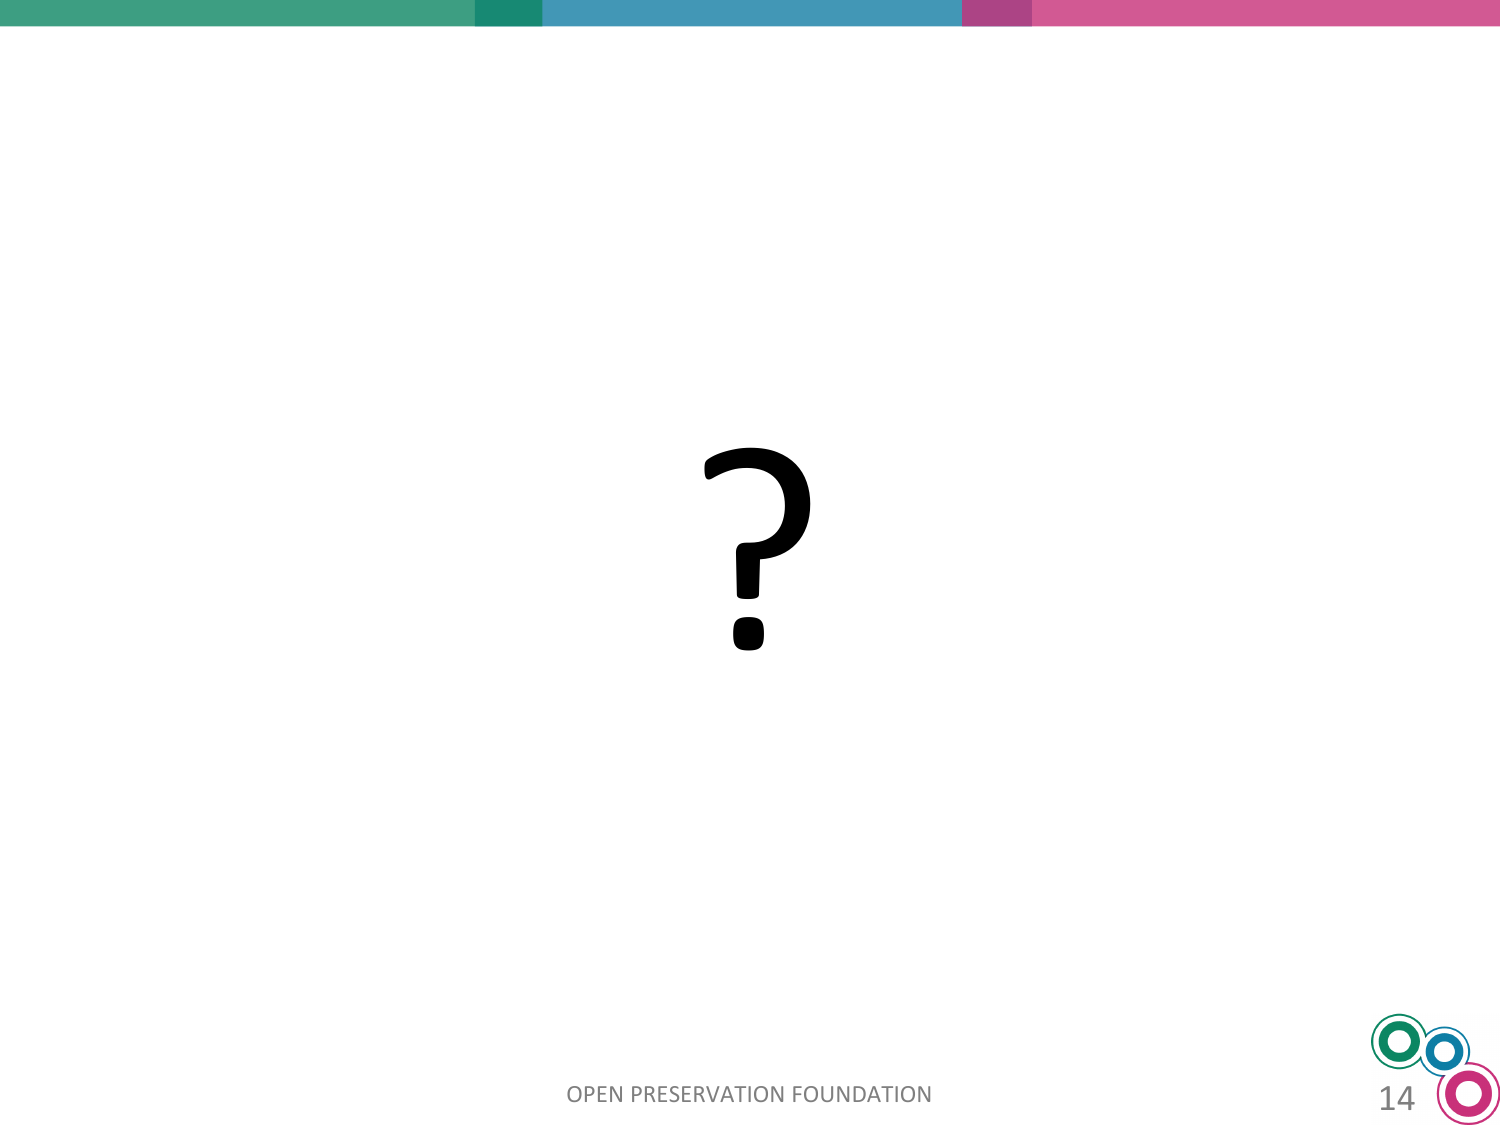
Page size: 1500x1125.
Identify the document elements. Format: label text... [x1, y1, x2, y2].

picture [1371, 1013, 1500, 1125]
list ? [75, 54, 1426, 1005]
